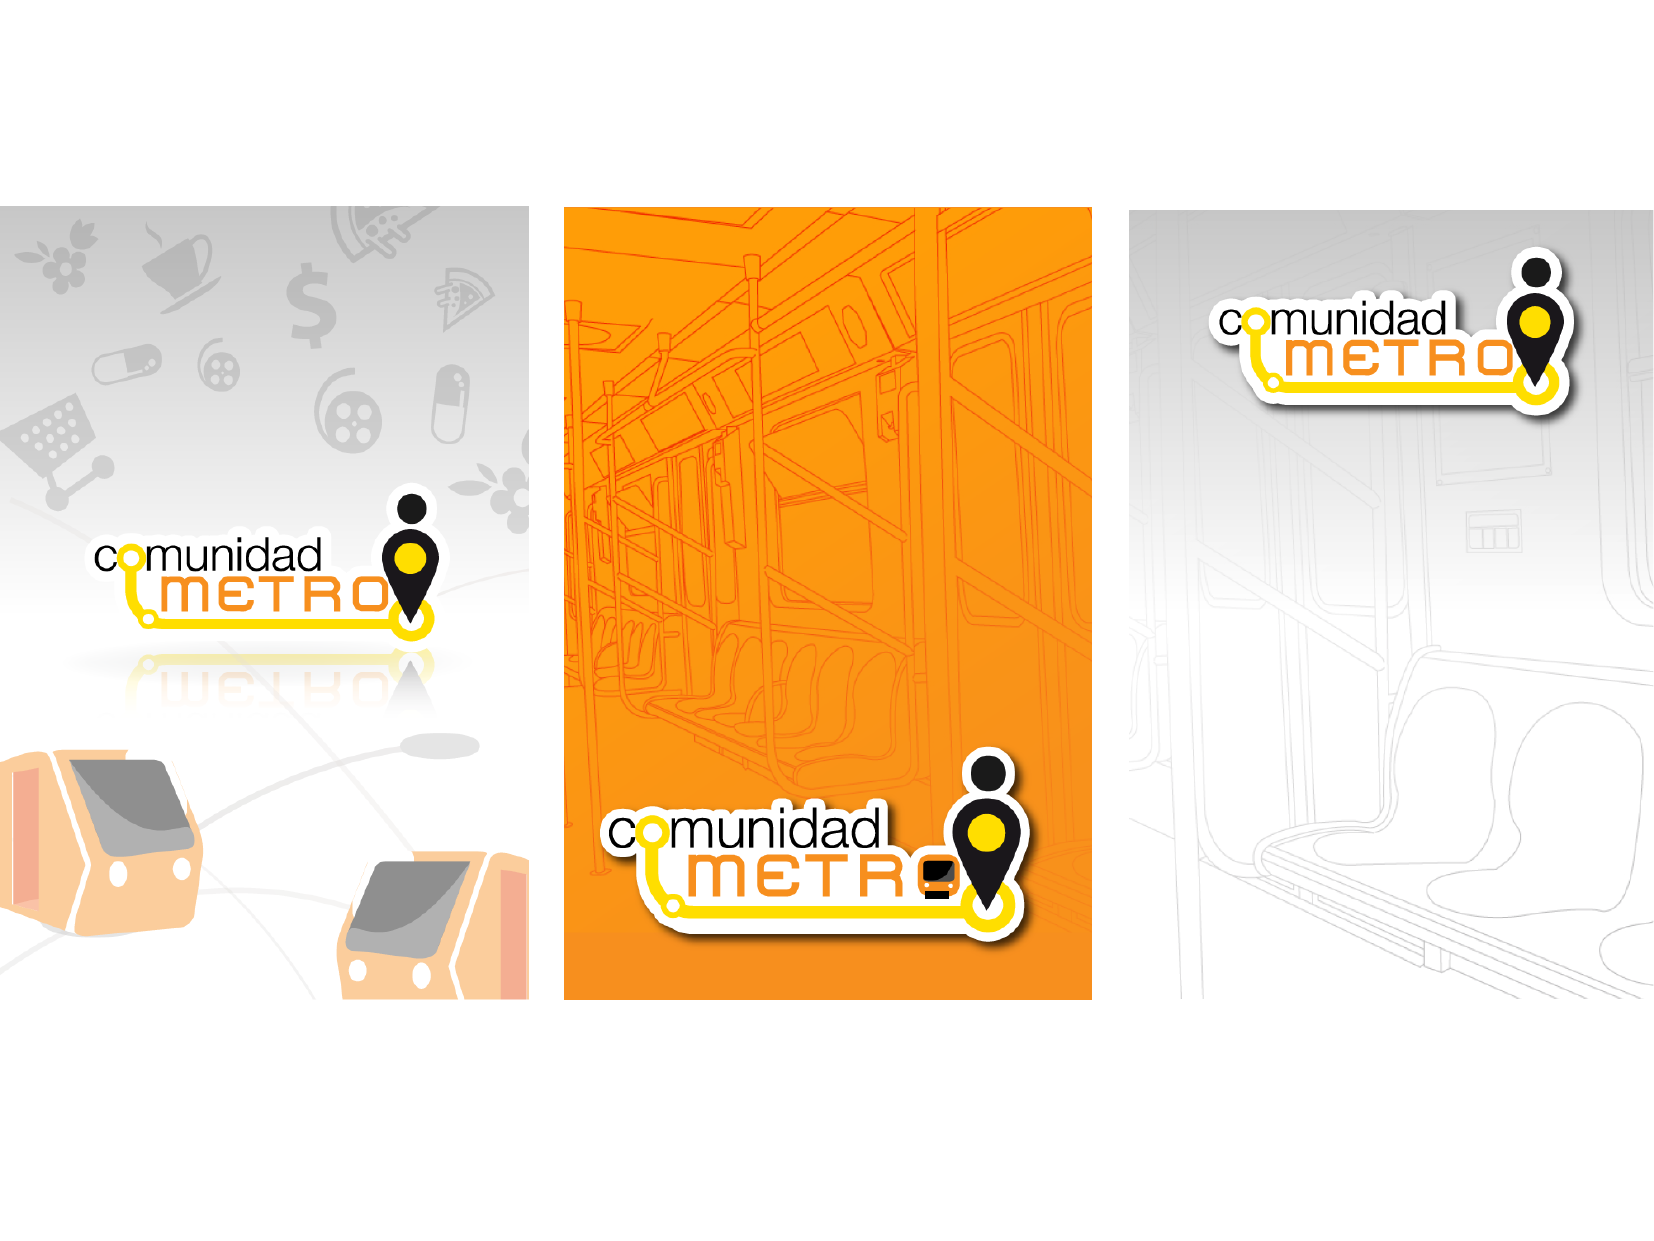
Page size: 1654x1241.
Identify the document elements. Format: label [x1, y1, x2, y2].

picture [0, 206, 1654, 1004]
